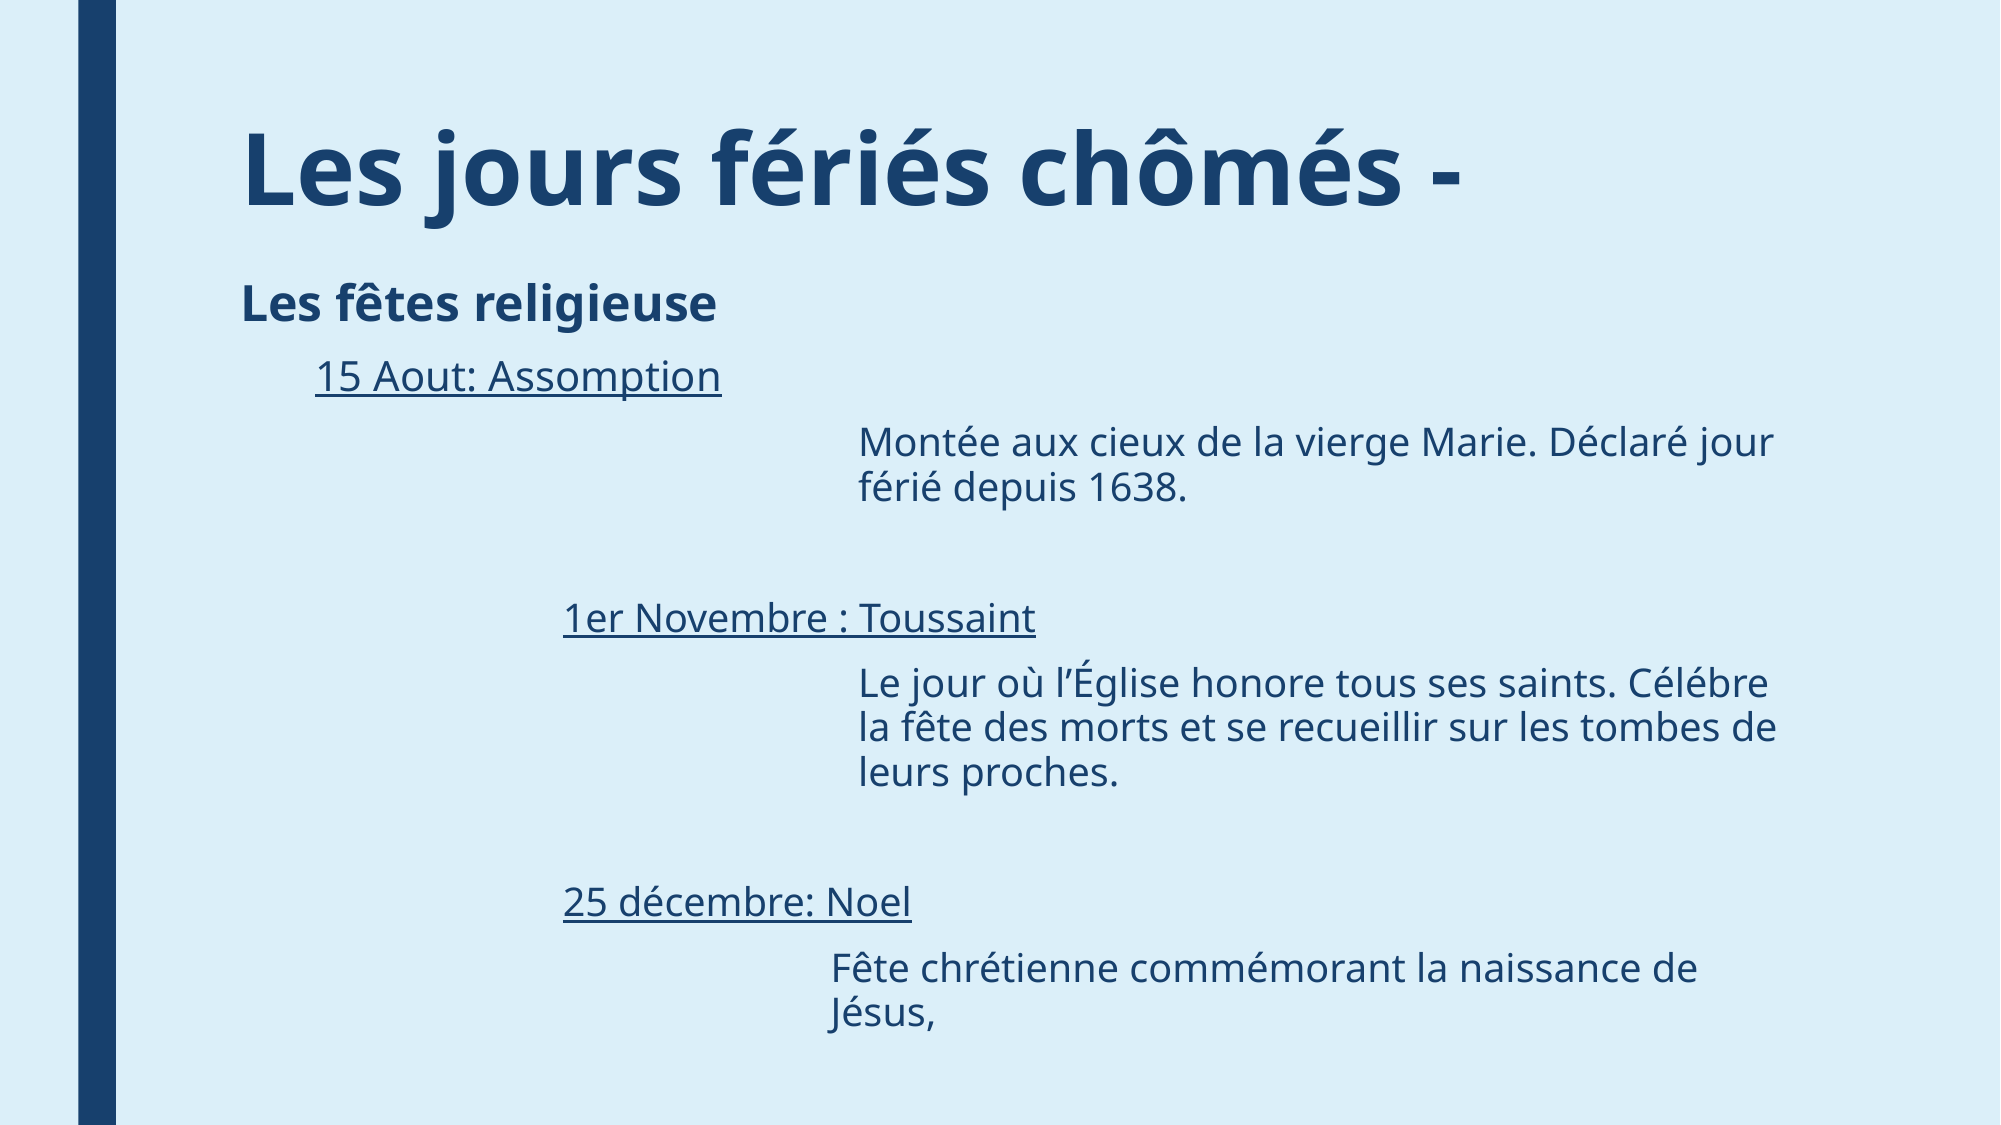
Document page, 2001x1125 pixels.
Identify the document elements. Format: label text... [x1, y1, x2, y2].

title Les jours fériés chômés - [225, 112, 1801, 266]
list Les fêtes religieuse 15 Aout: Assomption Montée aux cieux de la vierge Marie. Déclaré jour férié depuis 1638. 1er Novembre : Toussaint Le jour où l’Église honore tous ses saints. Célébre la fête des morts et se recueillir sur les tombes de leurs proches. 25 décembre: Noel Fête chrétienne commémorant la naissance de Jésus, [225, 268, 1801, 1085]
